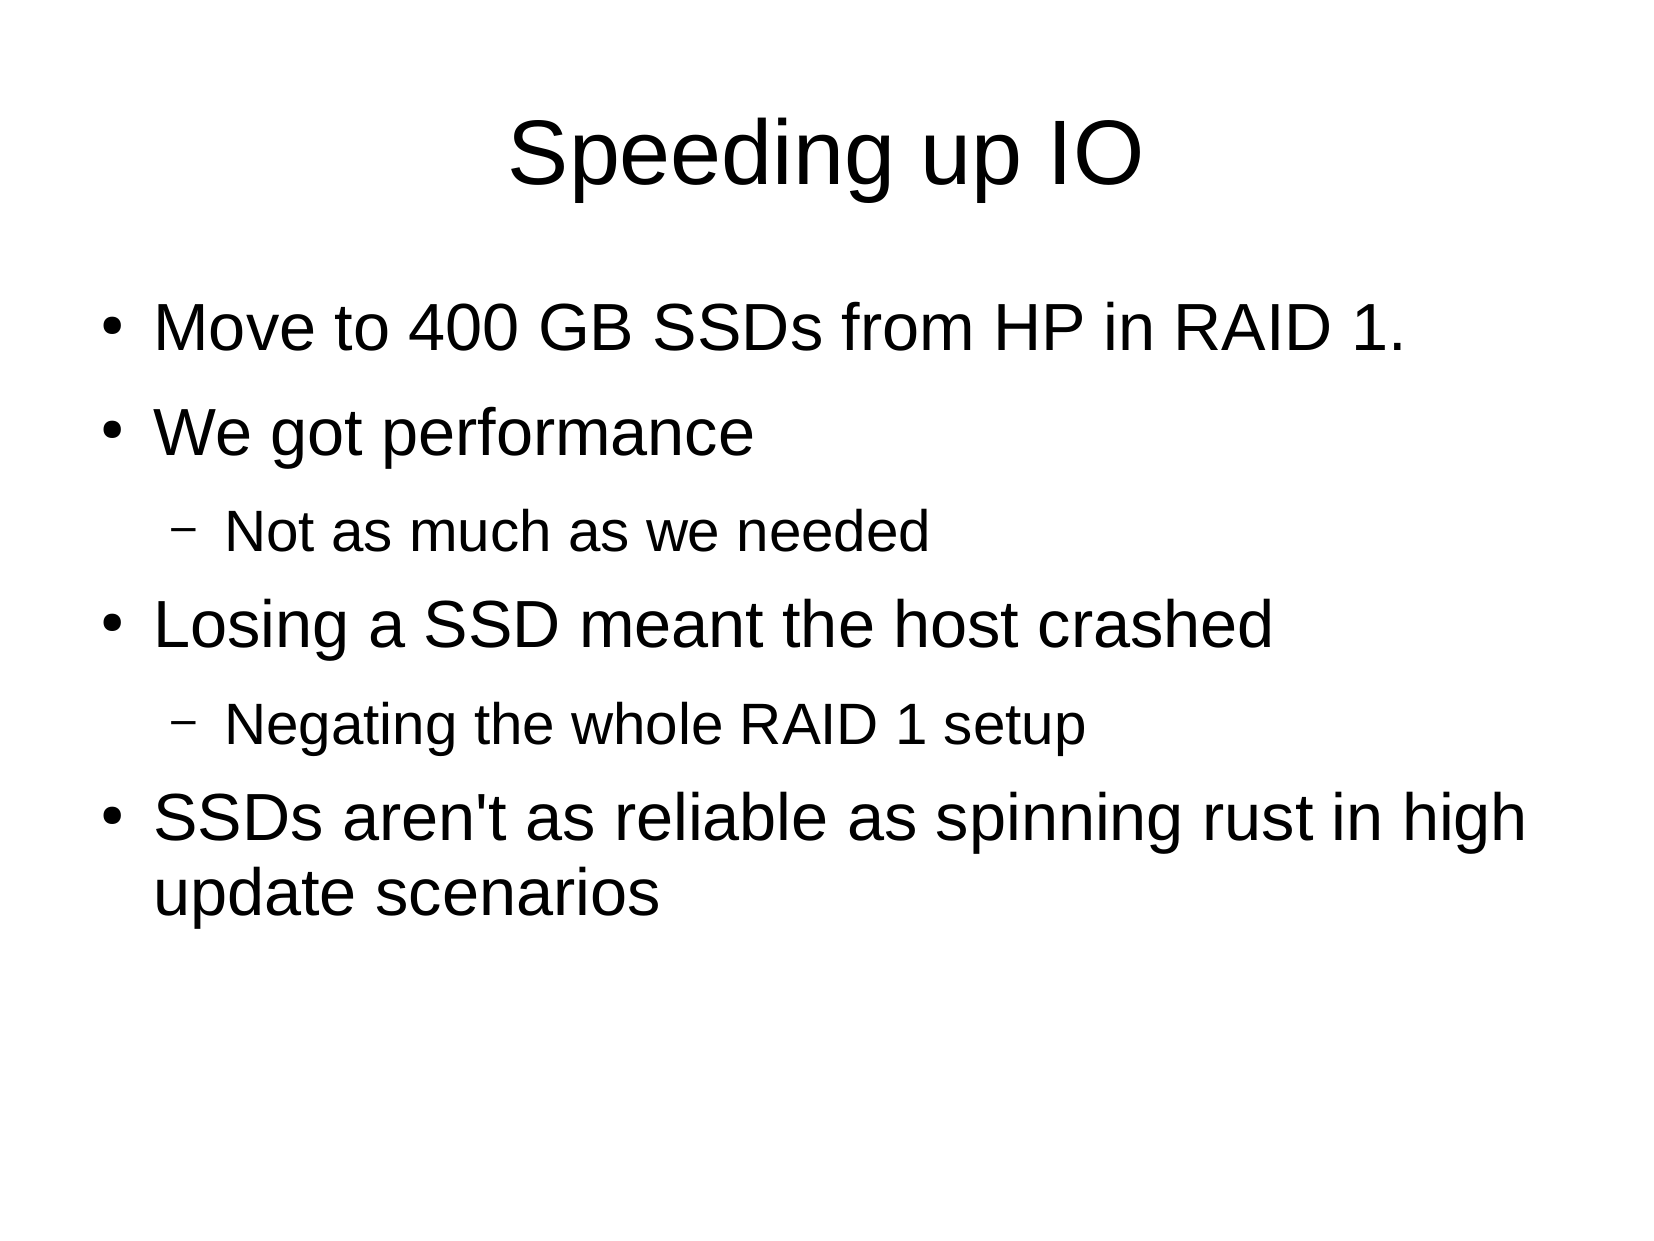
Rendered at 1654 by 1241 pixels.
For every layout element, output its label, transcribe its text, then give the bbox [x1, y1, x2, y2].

list Move to 400 GB SSDs from HP in RAID 1. We got performance Not as much as we needed Losing a SSD meant the host crashed Negating the whole RAID 1 setup SSDs aren't as reliable as spinning rust in high update scenarios [82, 290, 1538, 1010]
title Speeding up IO [82, 49, 1571, 257]
